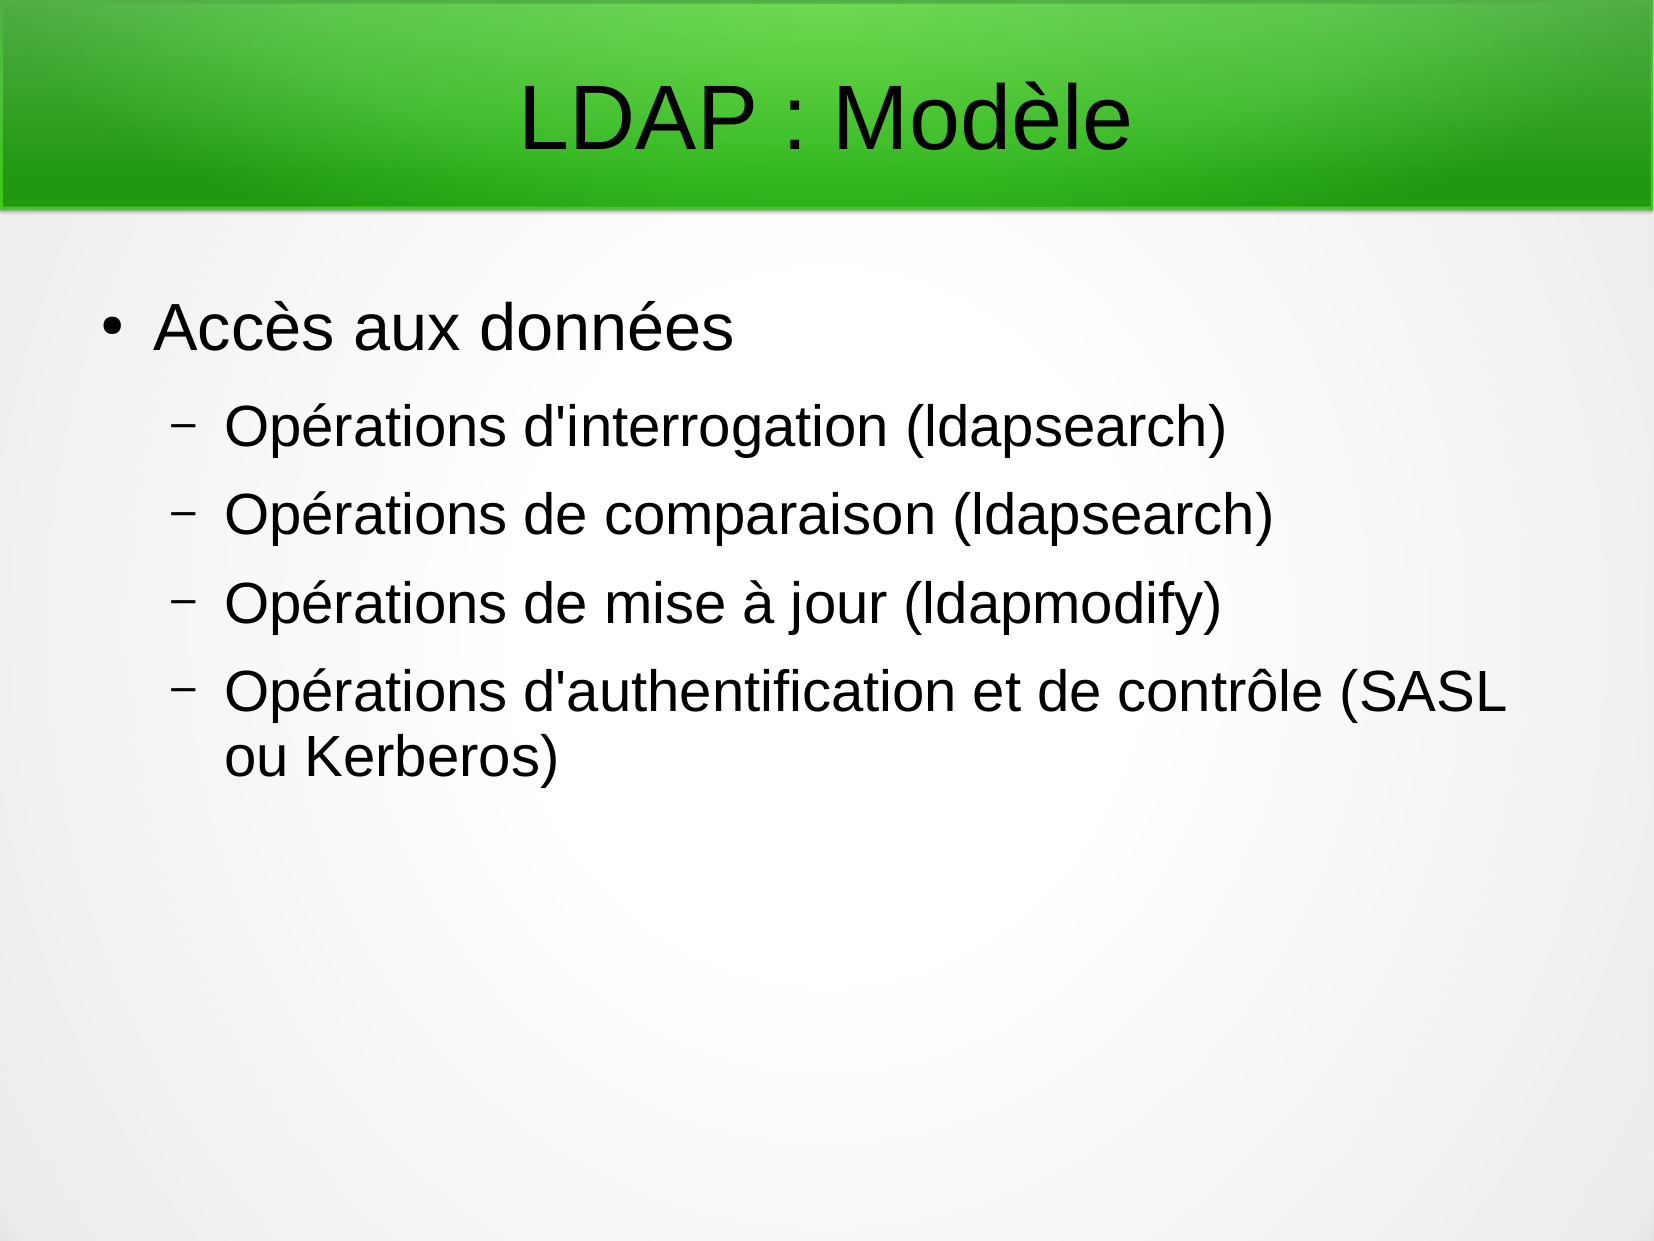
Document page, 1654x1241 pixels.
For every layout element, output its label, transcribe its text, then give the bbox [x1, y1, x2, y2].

list Accès aux données Opérations d'interrogation (ldapsearch) Opérations de comparaison (ldapsearch) Opérations de mise à jour (ldapmodify) Opérations d'authentification et de contrôle (SASL ou Kerberos) [82, 290, 1571, 1010]
title LDAP : Modèle [82, 47, 1571, 189]
